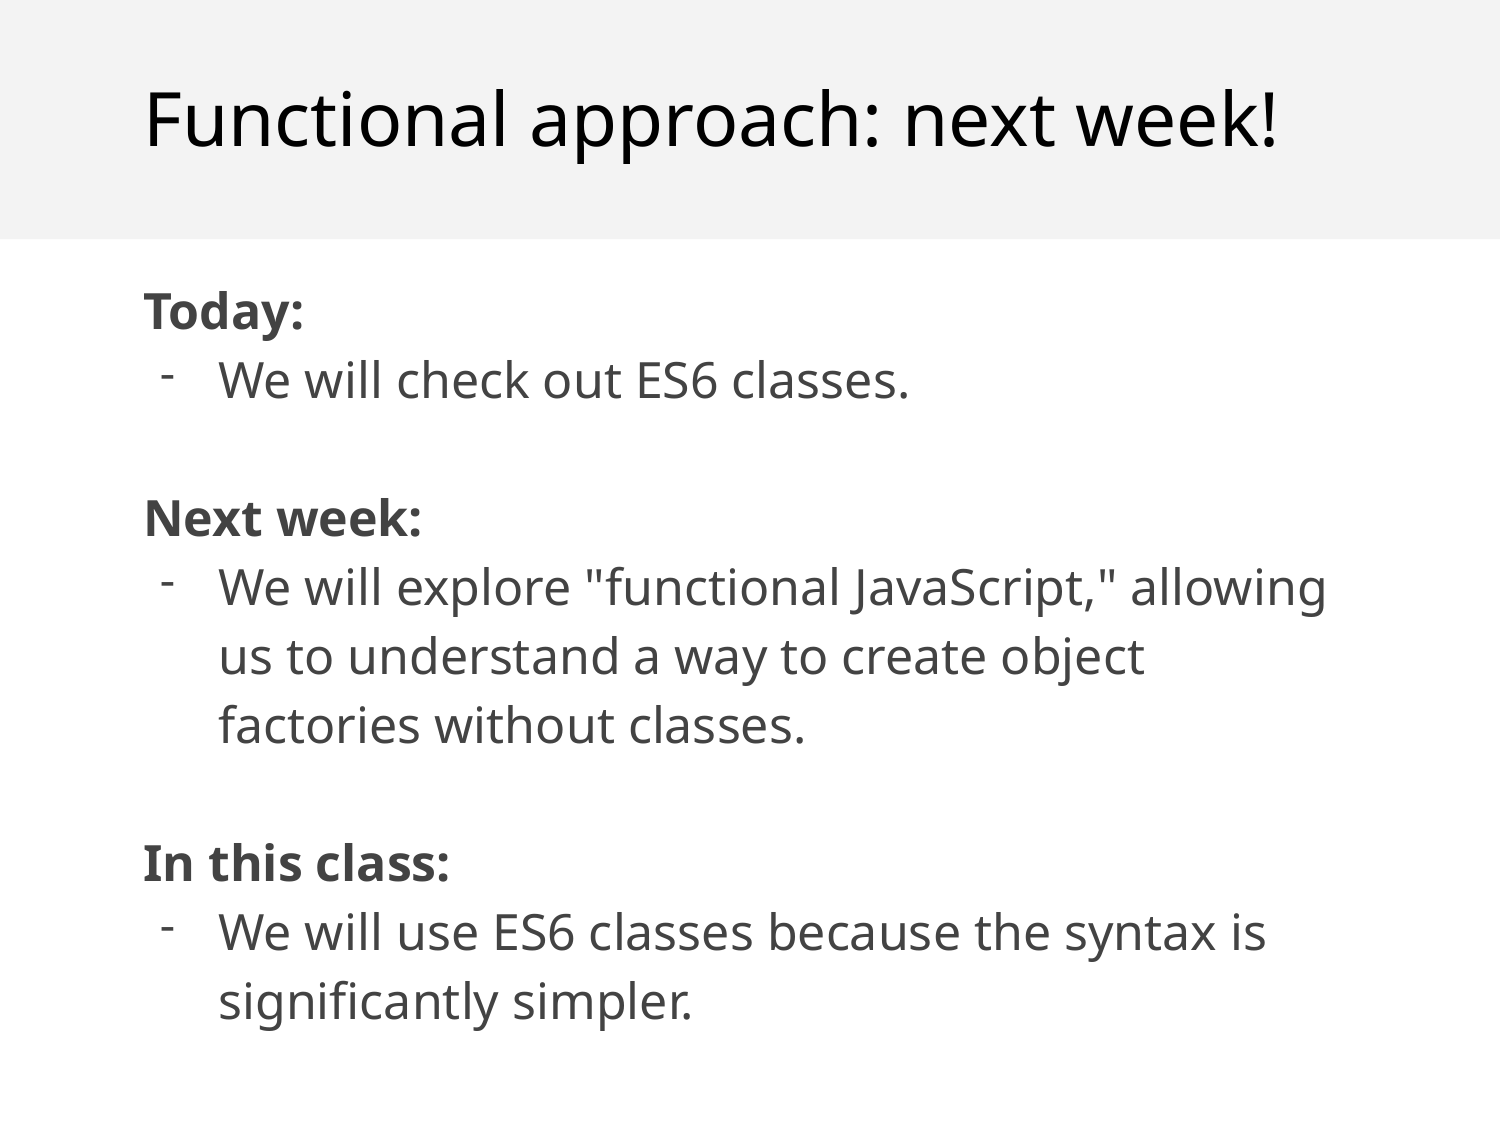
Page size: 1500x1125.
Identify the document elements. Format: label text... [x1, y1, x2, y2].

title Functional approach: next week! [128, 56, 1372, 183]
list Today: We will check out ES6 classes. Next week: We will explore "functional JavaScript," allowing us to understand a way to create object factories without classes. In this class: We will use ES6 classes because the syntax is significantly simpler. [128, 255, 1372, 1059]
